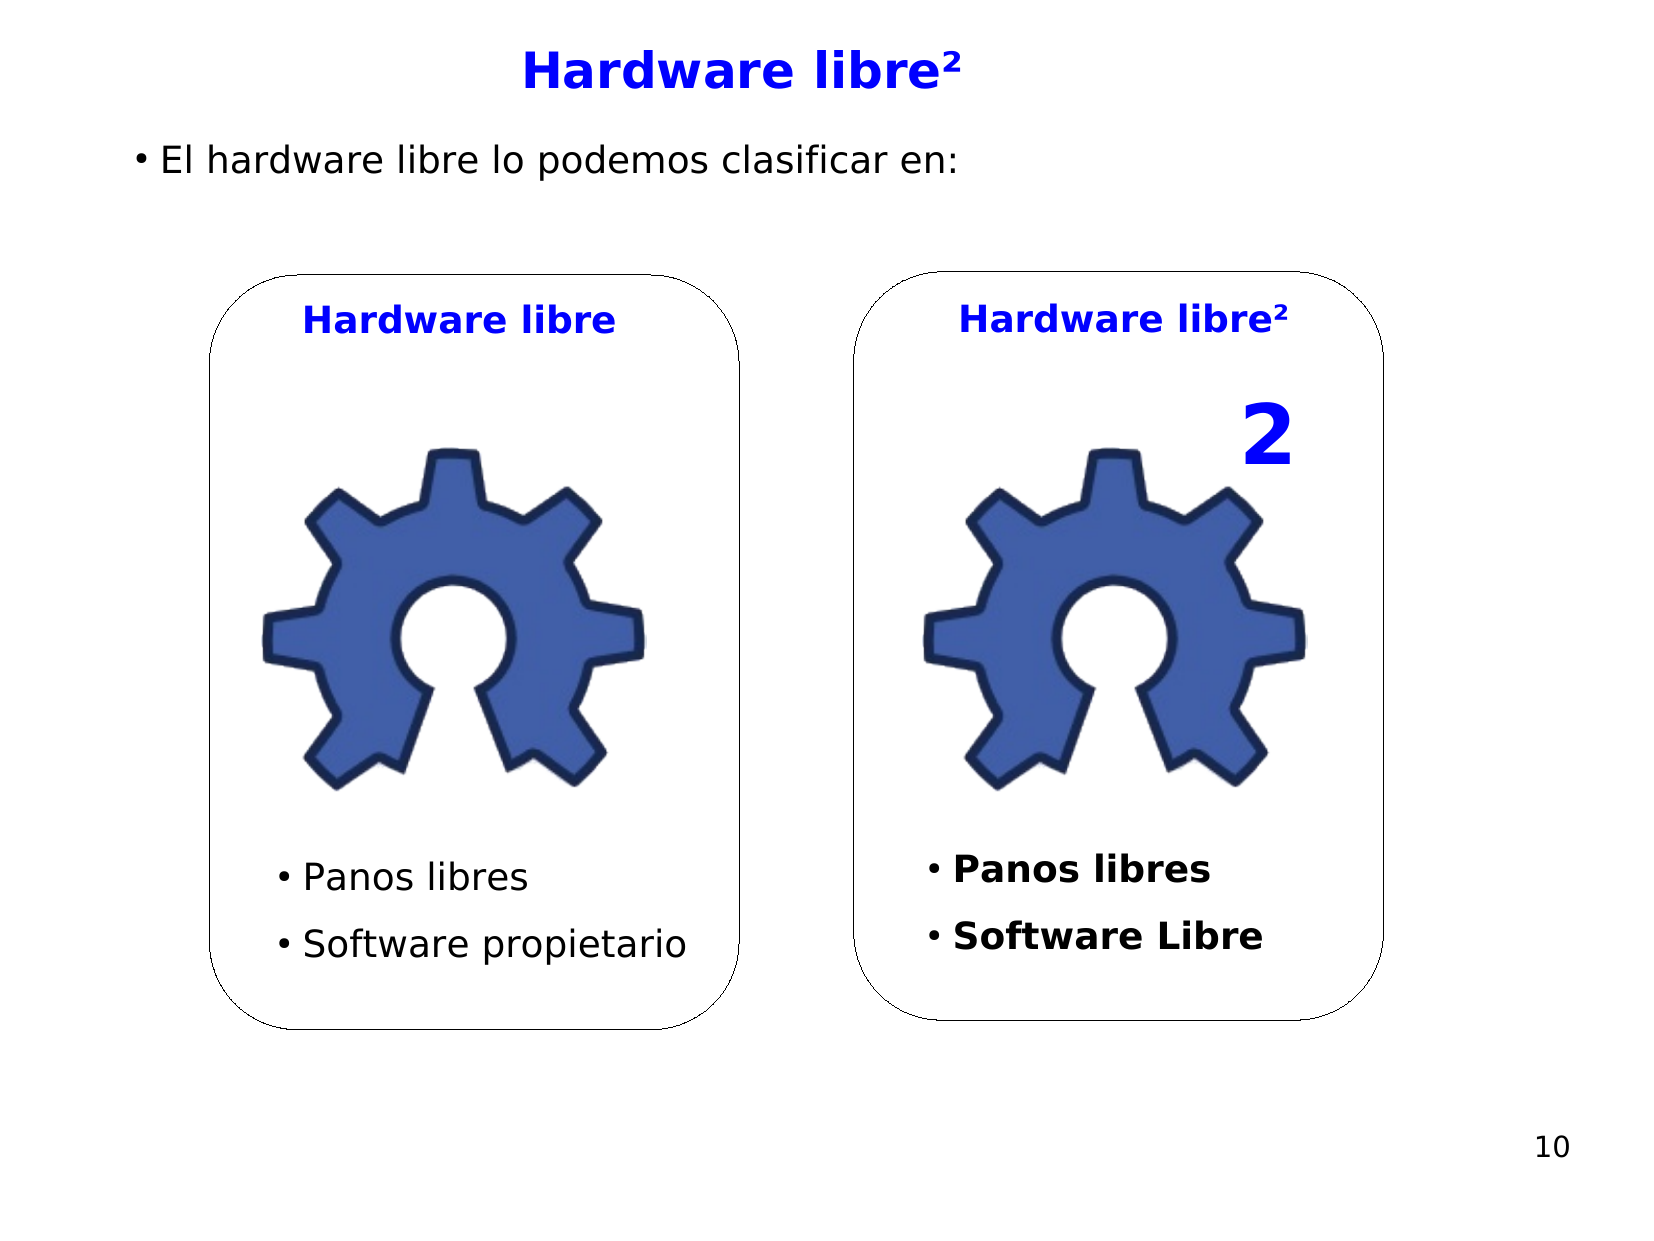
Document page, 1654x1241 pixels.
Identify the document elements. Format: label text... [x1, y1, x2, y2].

picture [261, 447, 647, 794]
text_box Hardware libre [287, 291, 632, 350]
text_box El hardware libre lo podemos clasificar en: [120, 131, 1482, 199]
text_box Panos libres Software Libre [912, 840, 1361, 971]
text_box 2 [1224, 379, 1318, 492]
text_box Hardware libre² [943, 289, 1305, 349]
text_box Hardware libre² [506, 34, 1108, 108]
text_box Panos libres Software propietario [262, 848, 711, 979]
picture [922, 447, 1308, 794]
